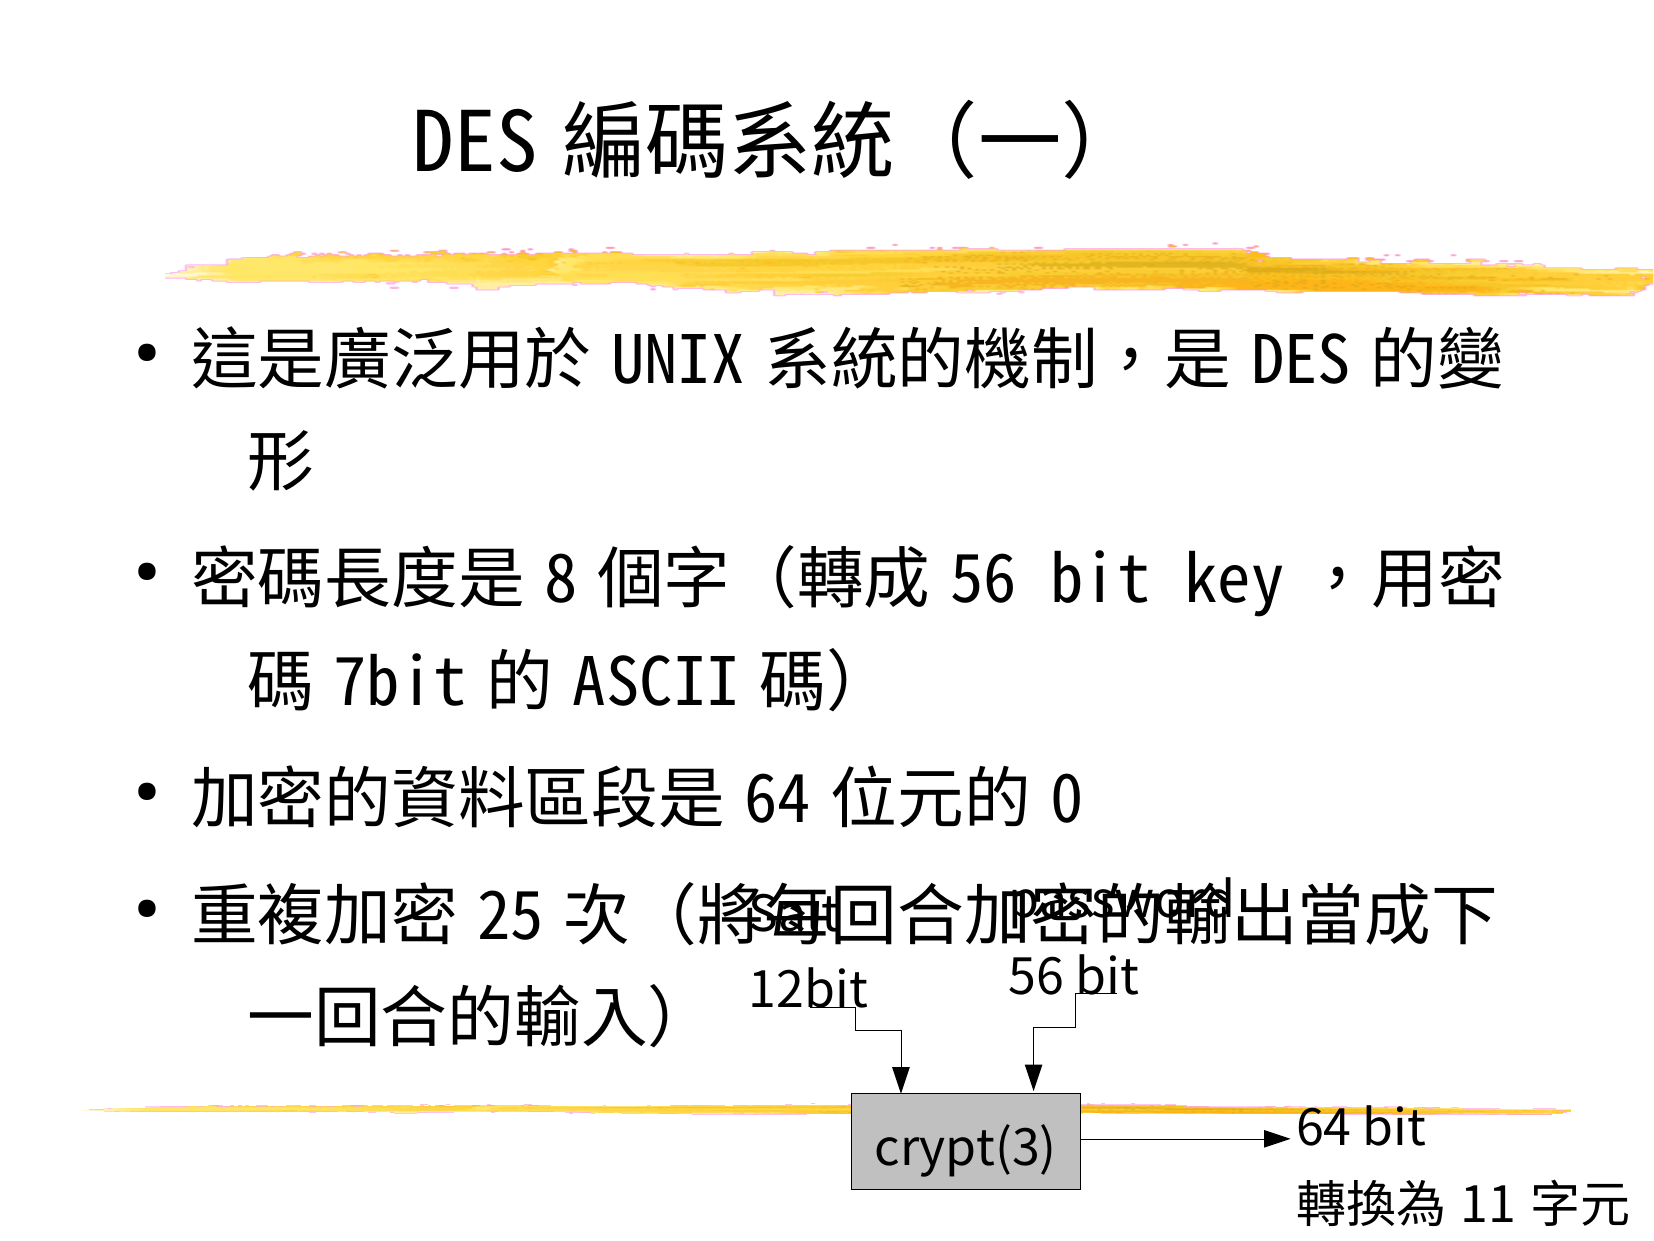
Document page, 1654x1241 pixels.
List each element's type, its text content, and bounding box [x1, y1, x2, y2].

title DES編碼系統（一） [76, 28, 1482, 235]
list 這是廣泛用於UNIX系統的機制，是DES的變形 密碼長度是8個字（轉成56 bit key，用密碼7bit的ASCII碼） 加密的資料區段是64位元的0 重複加密25次（將每回合加密的輸出當成下一回合的輸入） [135, 300, 1541, 1011]
text_box 64 bit 轉換為11字元 [1296, 1083, 1628, 1222]
text_box crypt(3) [851, 1093, 1081, 1190]
picture [1081, 1102, 1296, 1117]
text_box Salt 12bit [748, 868, 873, 1008]
text_box password 56 bit [1008, 855, 1234, 994]
picture [82, 1102, 851, 1117]
picture [165, 237, 1654, 308]
